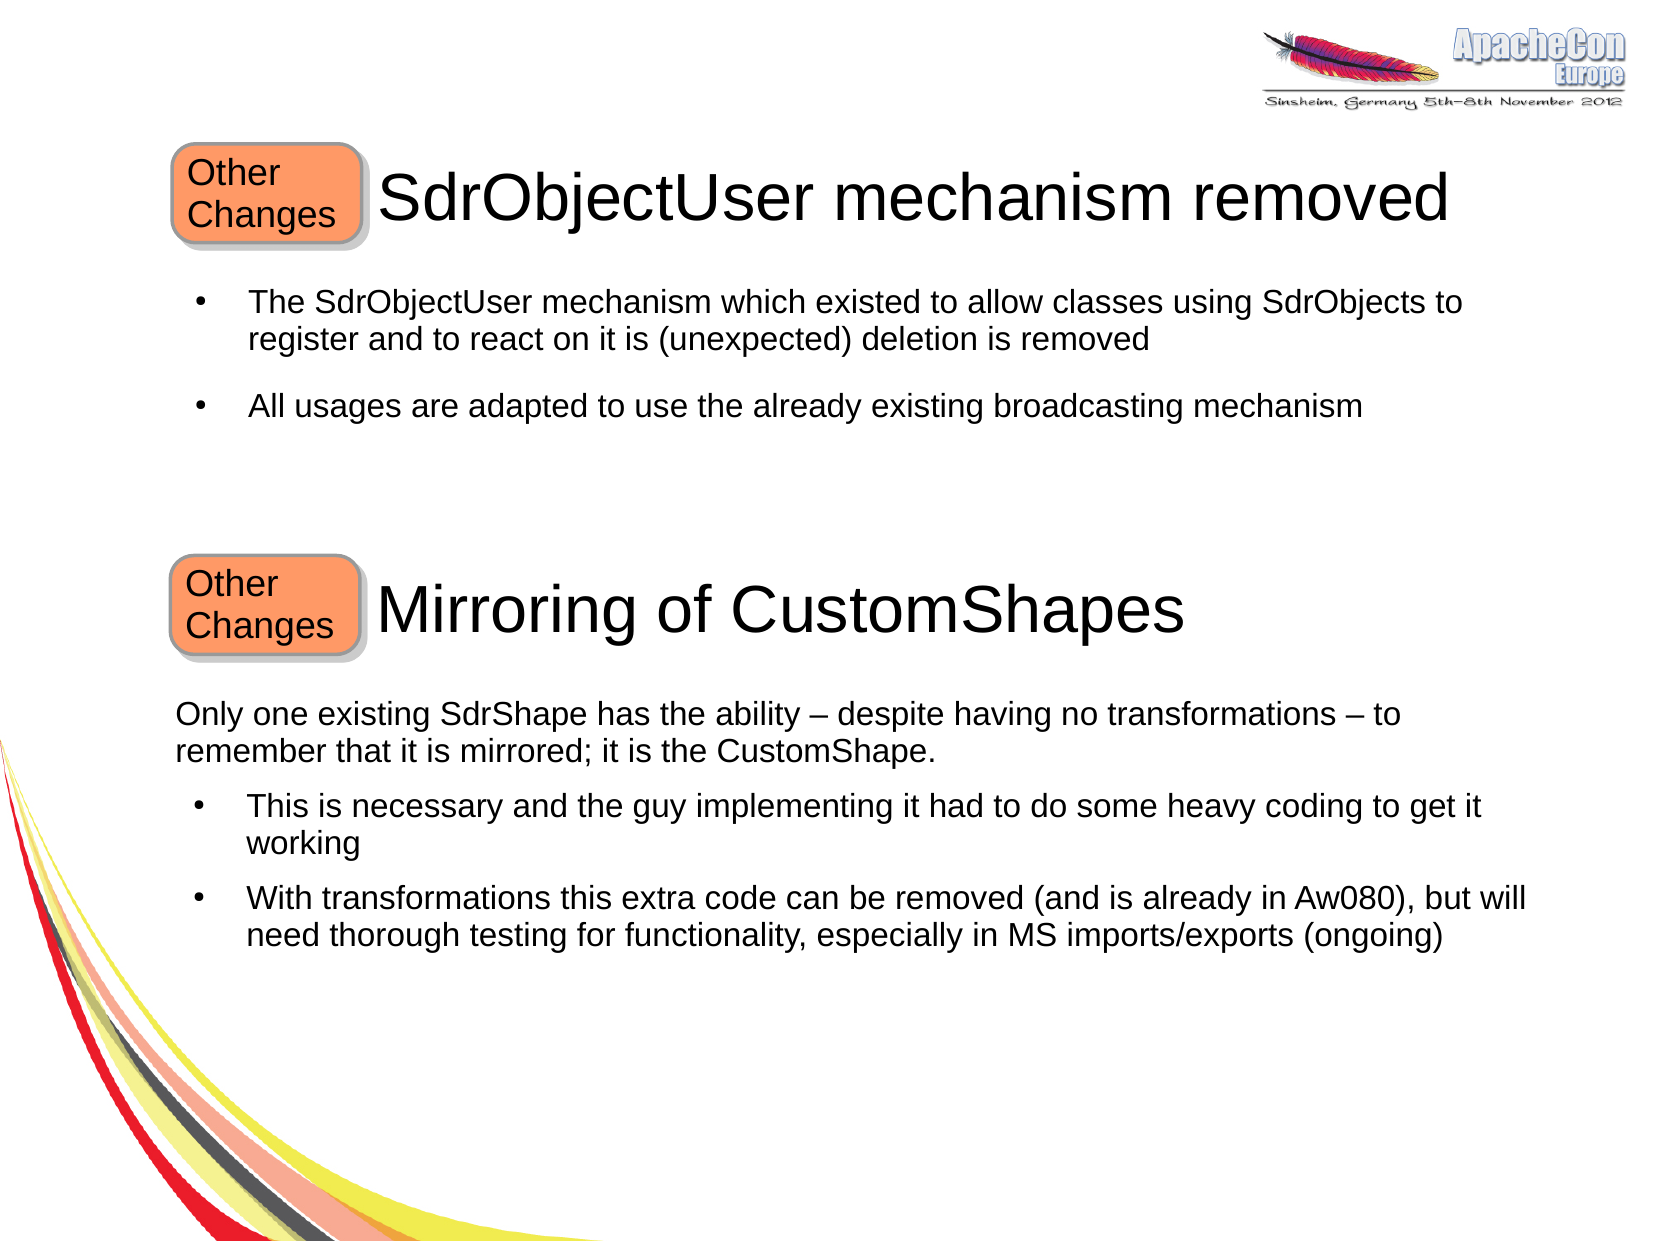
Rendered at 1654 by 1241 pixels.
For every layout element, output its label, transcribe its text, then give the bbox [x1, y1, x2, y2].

title SdrObjectUser mechanism removed [377, 148, 1530, 247]
title Mirroring of CustomShapes [375, 560, 1528, 659]
list Only one existing SdrShape has the ability – despite having no transformations – to remember that it is mirrored; it is the CustomShape. This is necessary and the guy implementing it had to do some heavy coding to get it working With transformations this extra code can be removed (and is already in Aw080), but will need thorough testing for functionality, especially in MS imports/exports (ongoing) [175, 695, 1534, 973]
list The SdrObjectUser mechanism which existed to allow classes using SdrObjects to register and to react on it is (unexpected) deletion is removed All usages are adapted to use the already existing broadcasting mechanism [177, 283, 1536, 443]
picture [0, 0, 1654, 1241]
text_box Other Changes [170, 555, 360, 655]
text_box Other Changes [172, 143, 362, 243]
